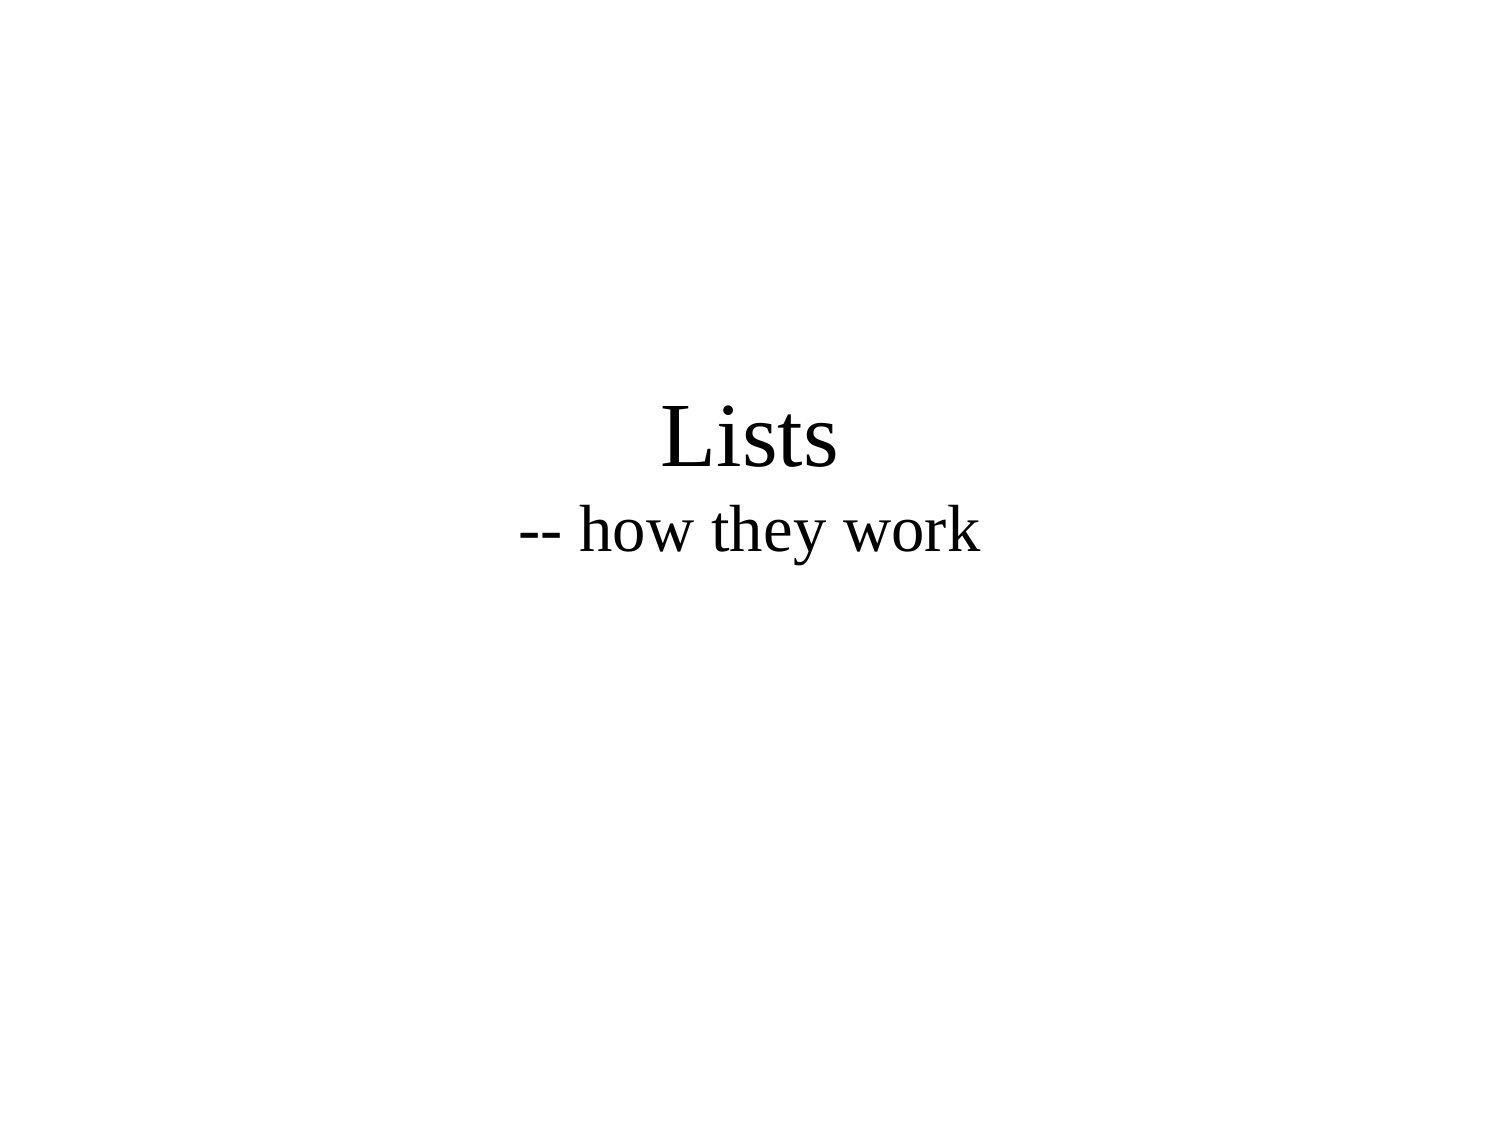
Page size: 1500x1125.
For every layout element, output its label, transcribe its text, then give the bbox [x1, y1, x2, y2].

title Lists -- how they work [112, 349, 1388, 591]
